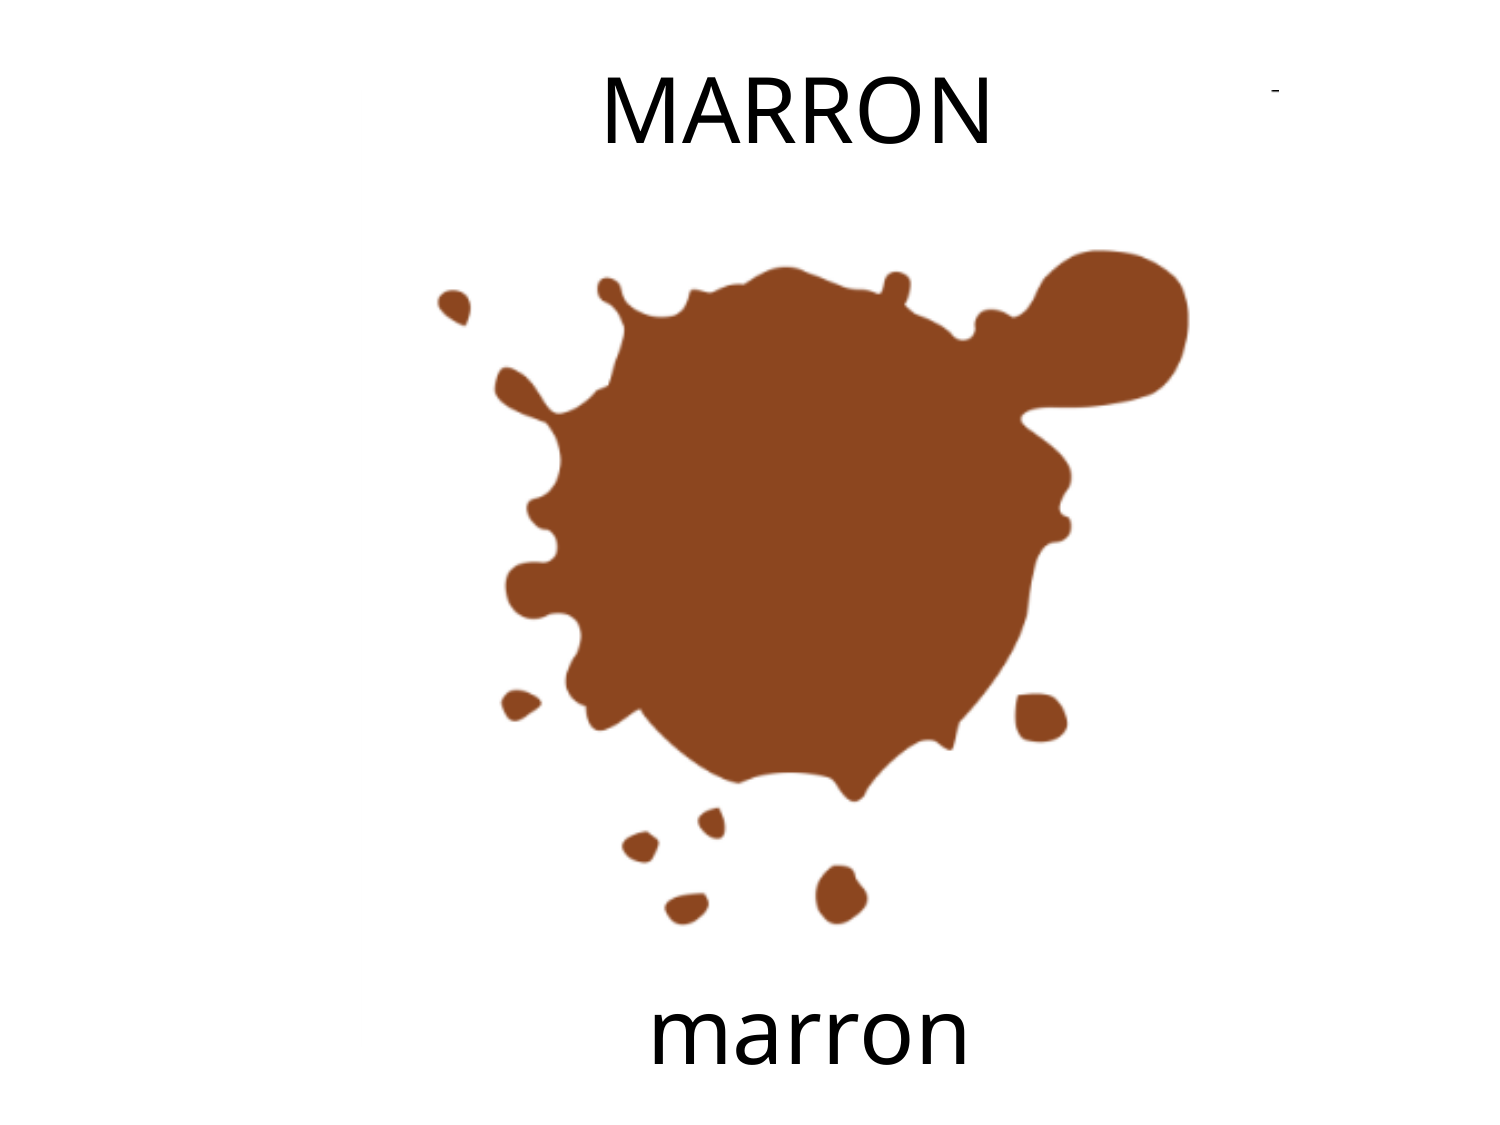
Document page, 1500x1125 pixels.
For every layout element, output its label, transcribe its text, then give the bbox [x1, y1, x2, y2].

picture [360, 171, 1279, 964]
title MARRON [194, 42, 1402, 171]
text_box marron [206, 964, 1414, 1092]
